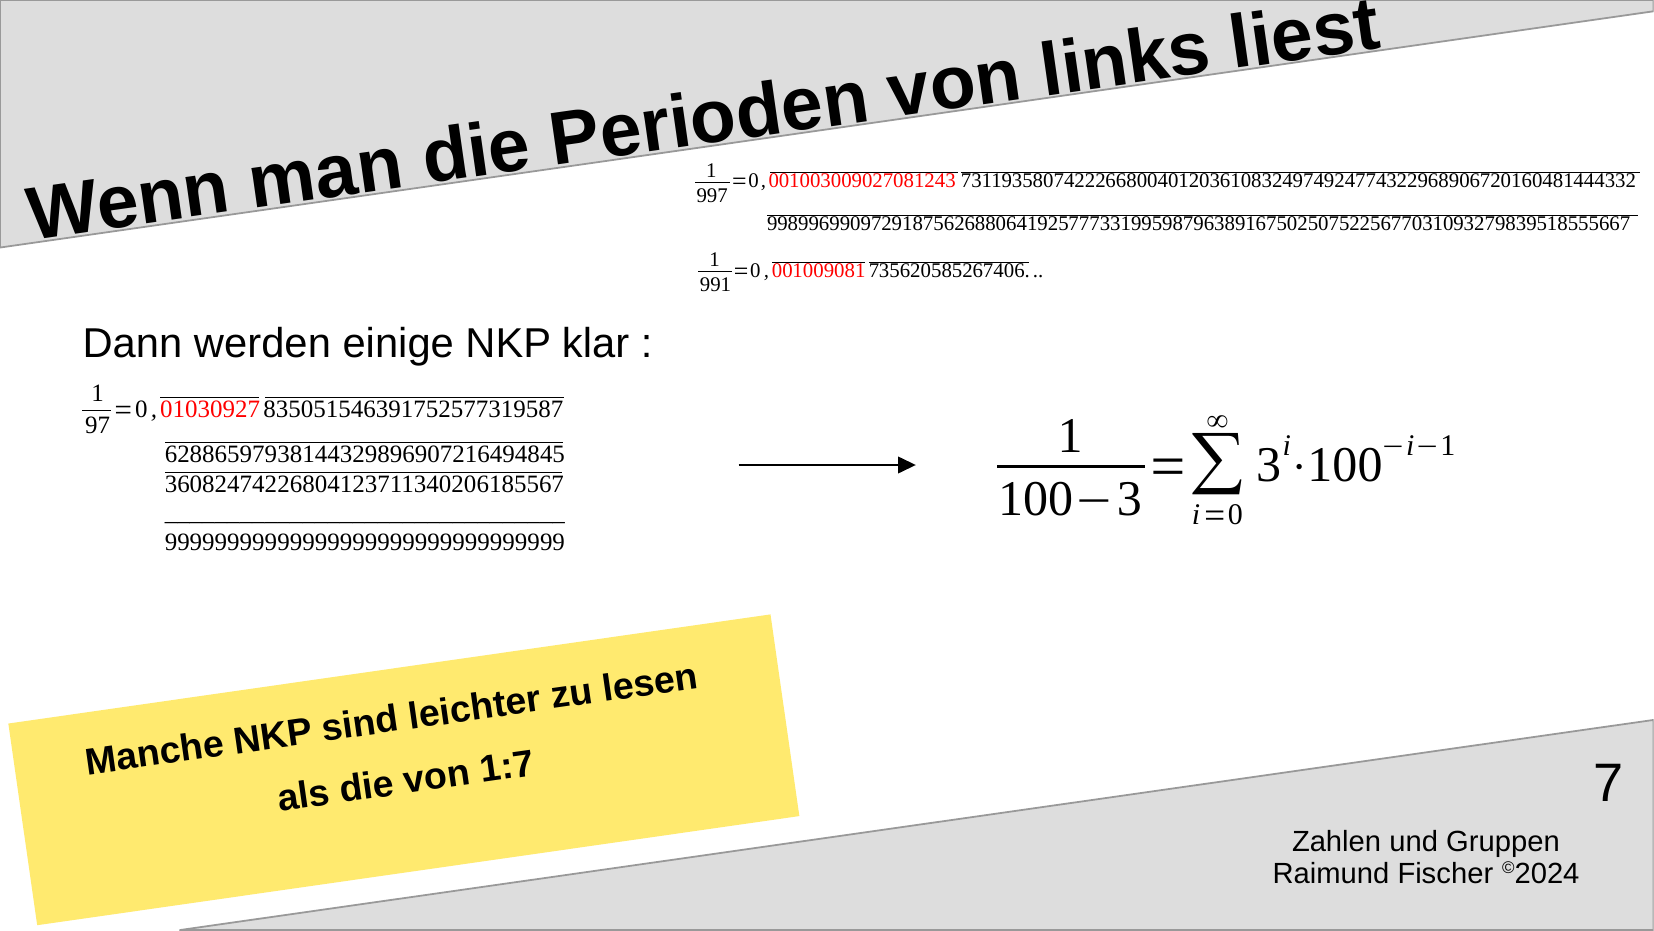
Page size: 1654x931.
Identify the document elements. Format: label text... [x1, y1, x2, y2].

chart [78, 379, 567, 556]
list Dann werden einige NKP klar : [82, 319, 1538, 638]
text_box Manche NKP sind leichter zu lesen als die von 1:7 [8, 614, 800, 926]
picture [737, 456, 916, 474]
title Wenn man die Perioden von links liest [16, 0, 1501, 292]
chart [696, 248, 1044, 297]
chart [693, 158, 1642, 237]
chart [993, 407, 1456, 532]
